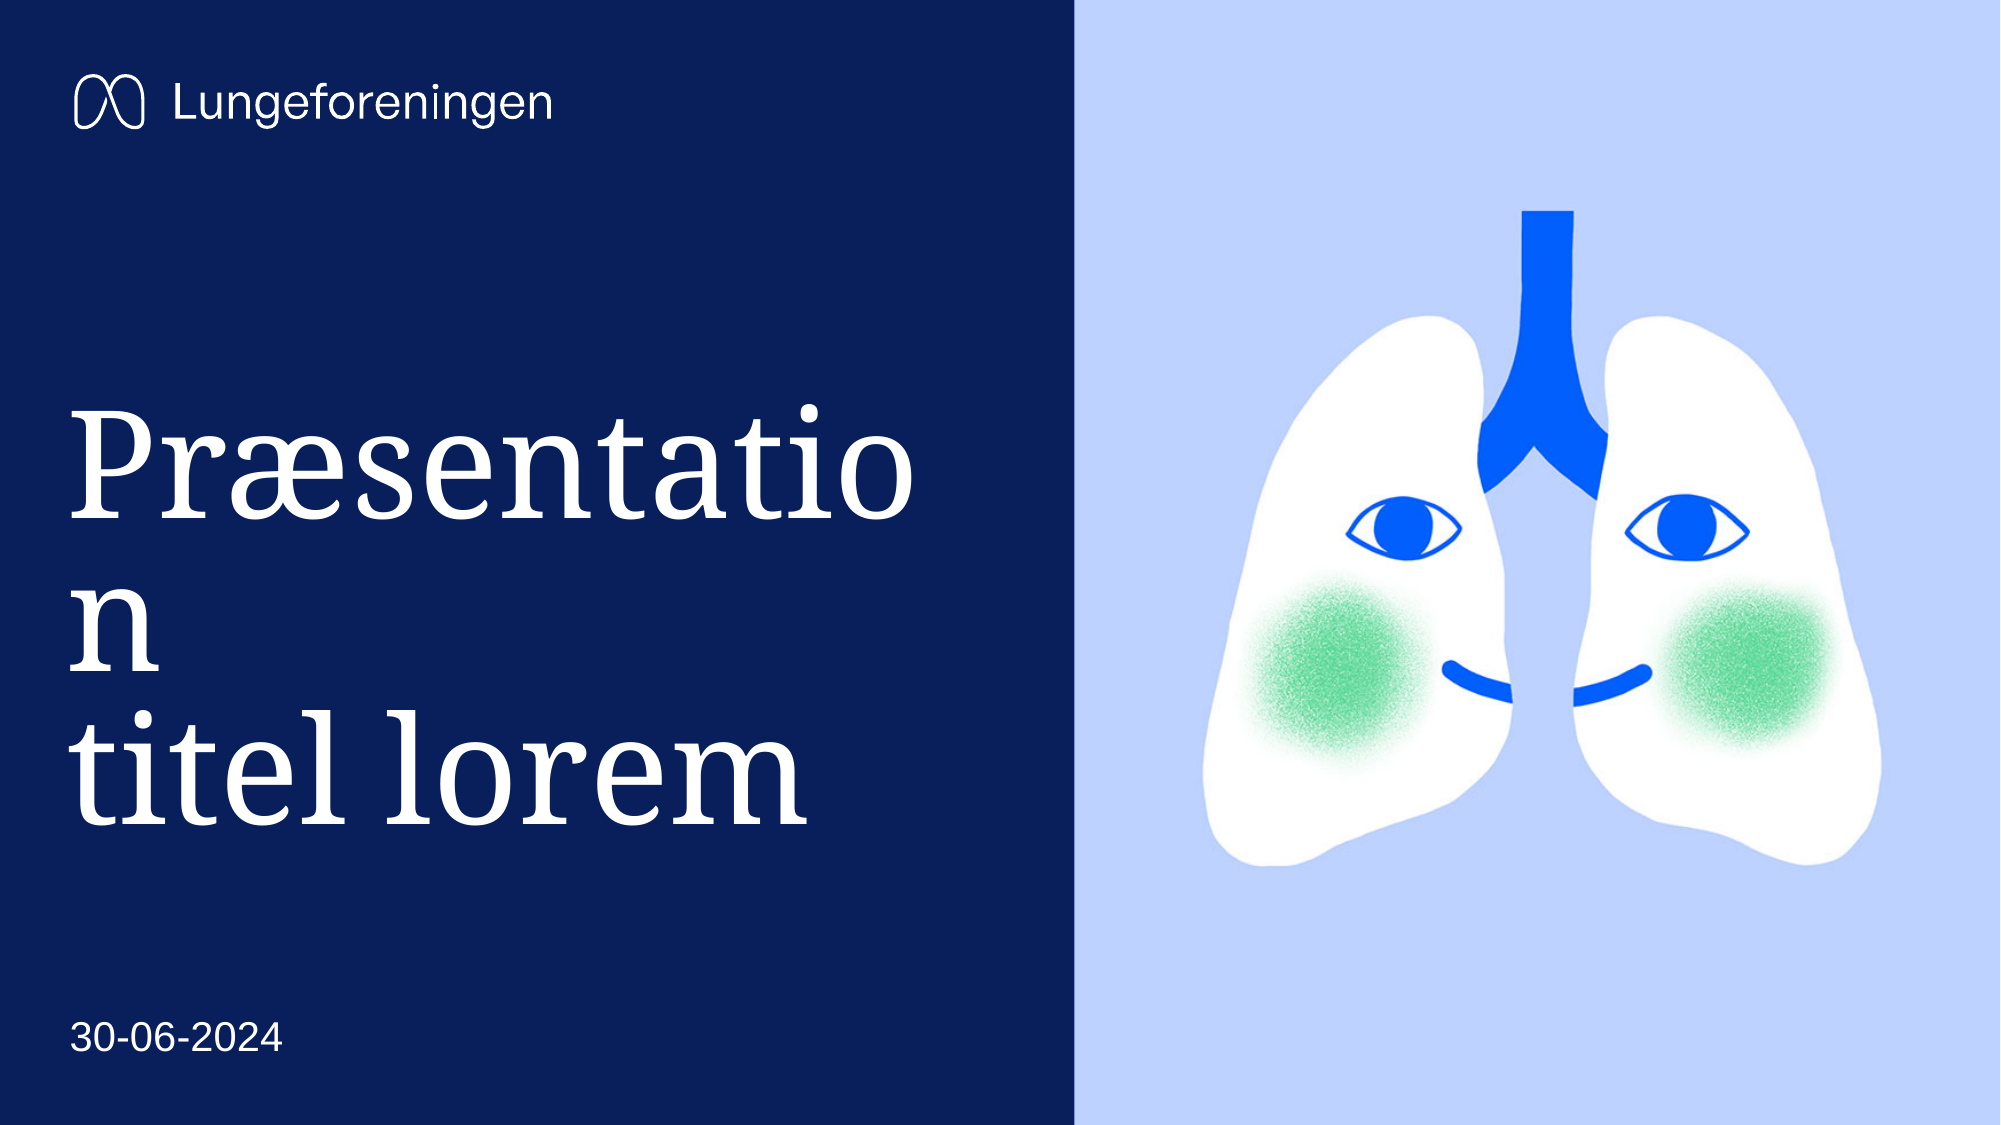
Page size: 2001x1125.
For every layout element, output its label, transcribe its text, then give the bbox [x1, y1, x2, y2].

text_box 30-06-2024 [54, 981, 505, 1088]
title Præsentation titel lorem [51, 333, 1001, 919]
picture [1074, 0, 2000, 1125]
